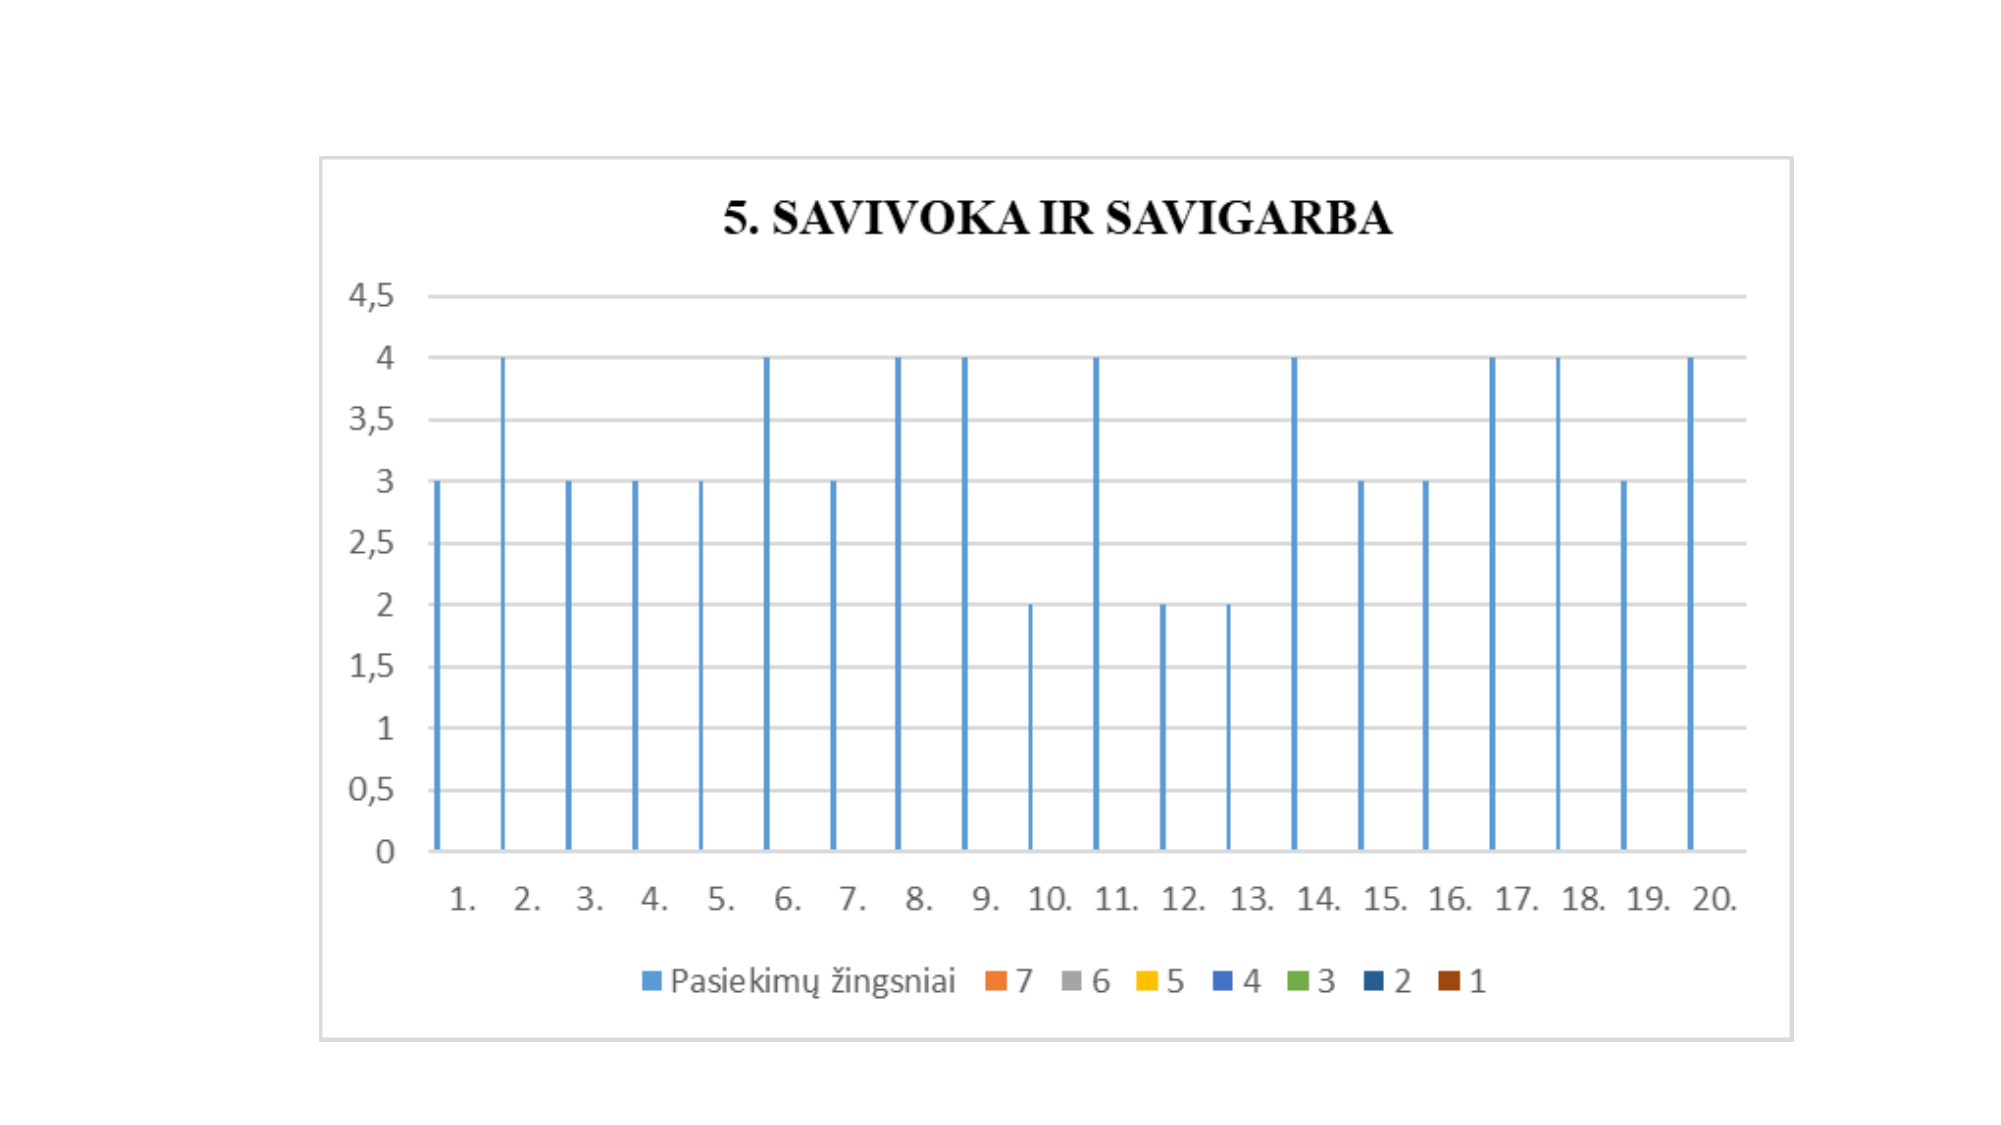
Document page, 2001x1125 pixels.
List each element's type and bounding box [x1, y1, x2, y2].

picture [319, 156, 1794, 1042]
